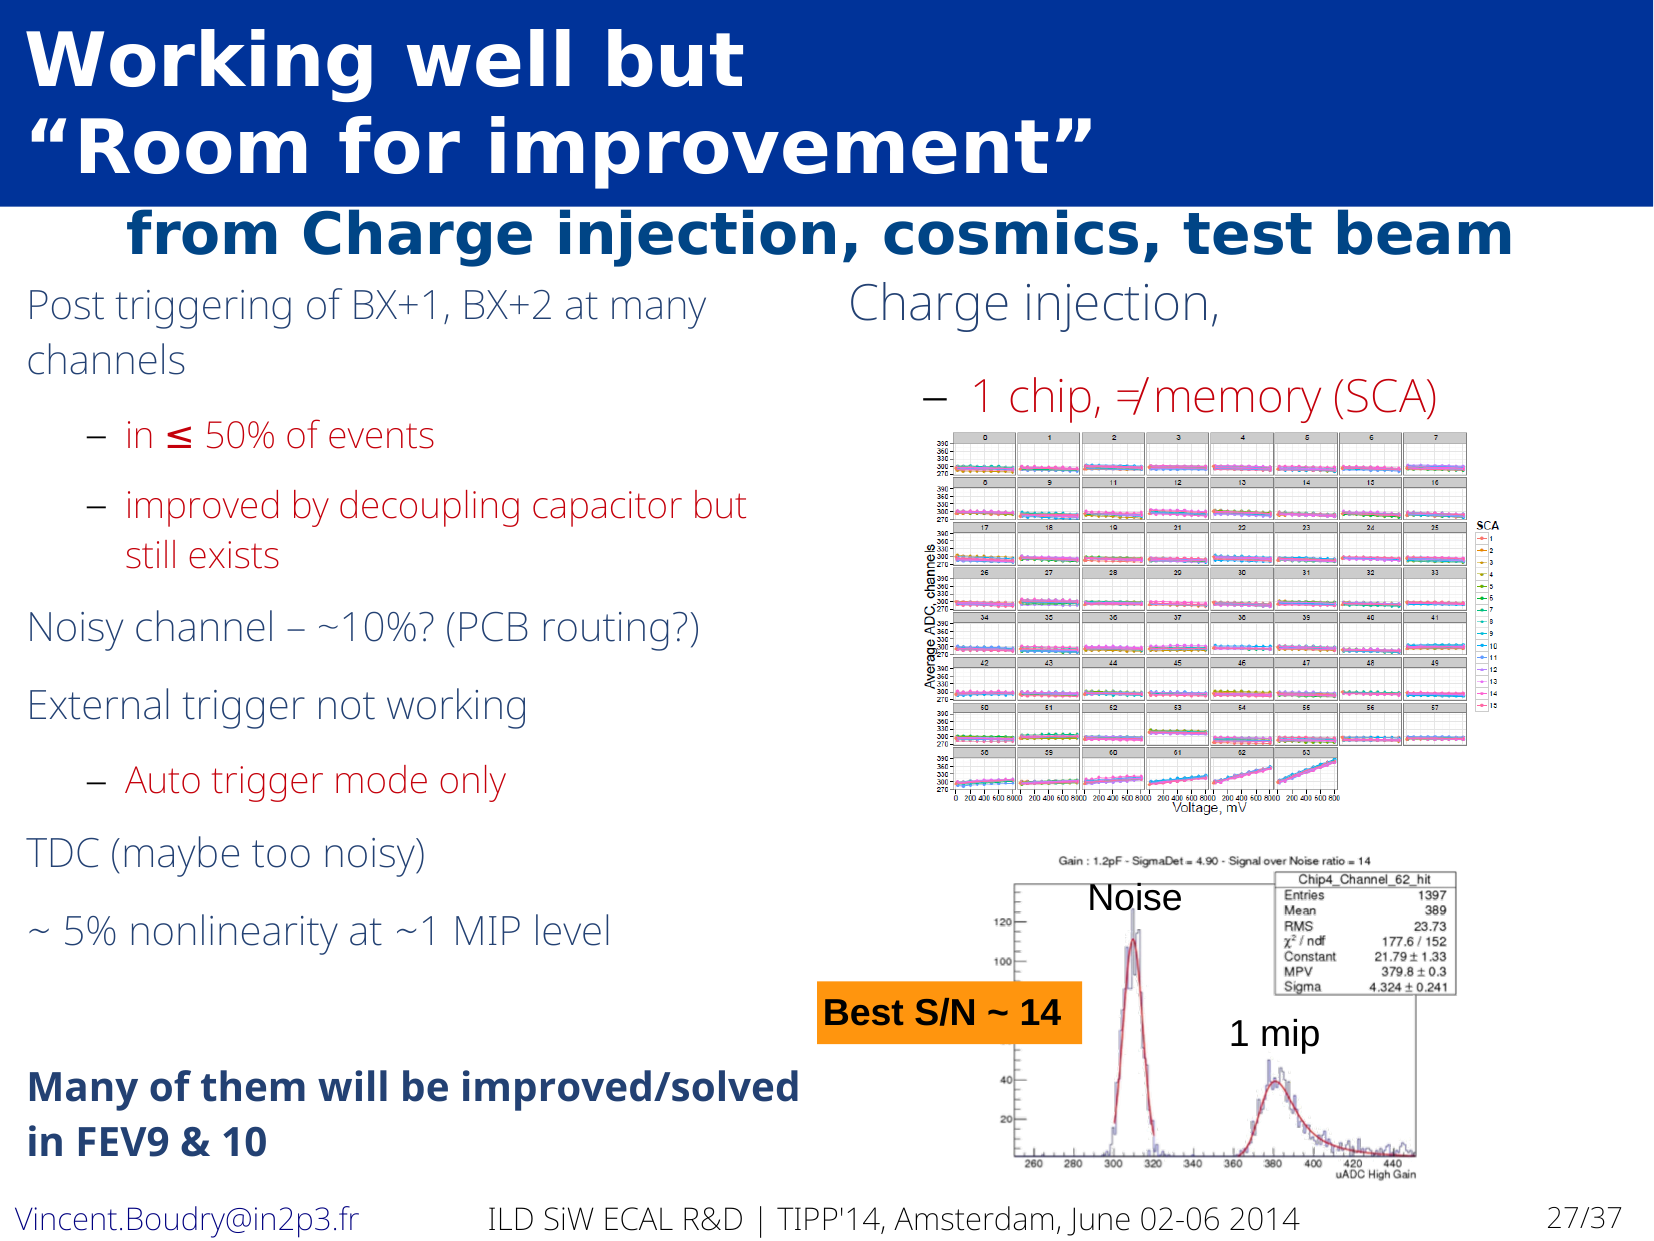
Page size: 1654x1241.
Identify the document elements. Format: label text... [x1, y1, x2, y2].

list Post triggering of BX+1, BX+2 at many channels in ≤ 50% of events improved by decoupling capacitor but still exists Noisy channel – ~10%? (PCB routing?) External trigger not working Auto trigger mode only TDC (maybe too noisy) ∼ 5% nonlinearity at ∼1 MIP level Many of them will be improved/solved in FEV9 & 10 [26, 275, 810, 1172]
list Charge injection, 1 chip, ≠ memory (SCA) [848, 266, 1632, 465]
text_box Noise [1072, 869, 1198, 927]
text_box Best S/N ~ 14 [817, 981, 1083, 1045]
title Working well but “Room for improvement” [24, 16, 1635, 192]
text_box from Charge injection, cosmics, test beam [126, 200, 1548, 269]
picture [913, 427, 1503, 1217]
text_box 1 mip [1214, 1005, 1336, 1063]
